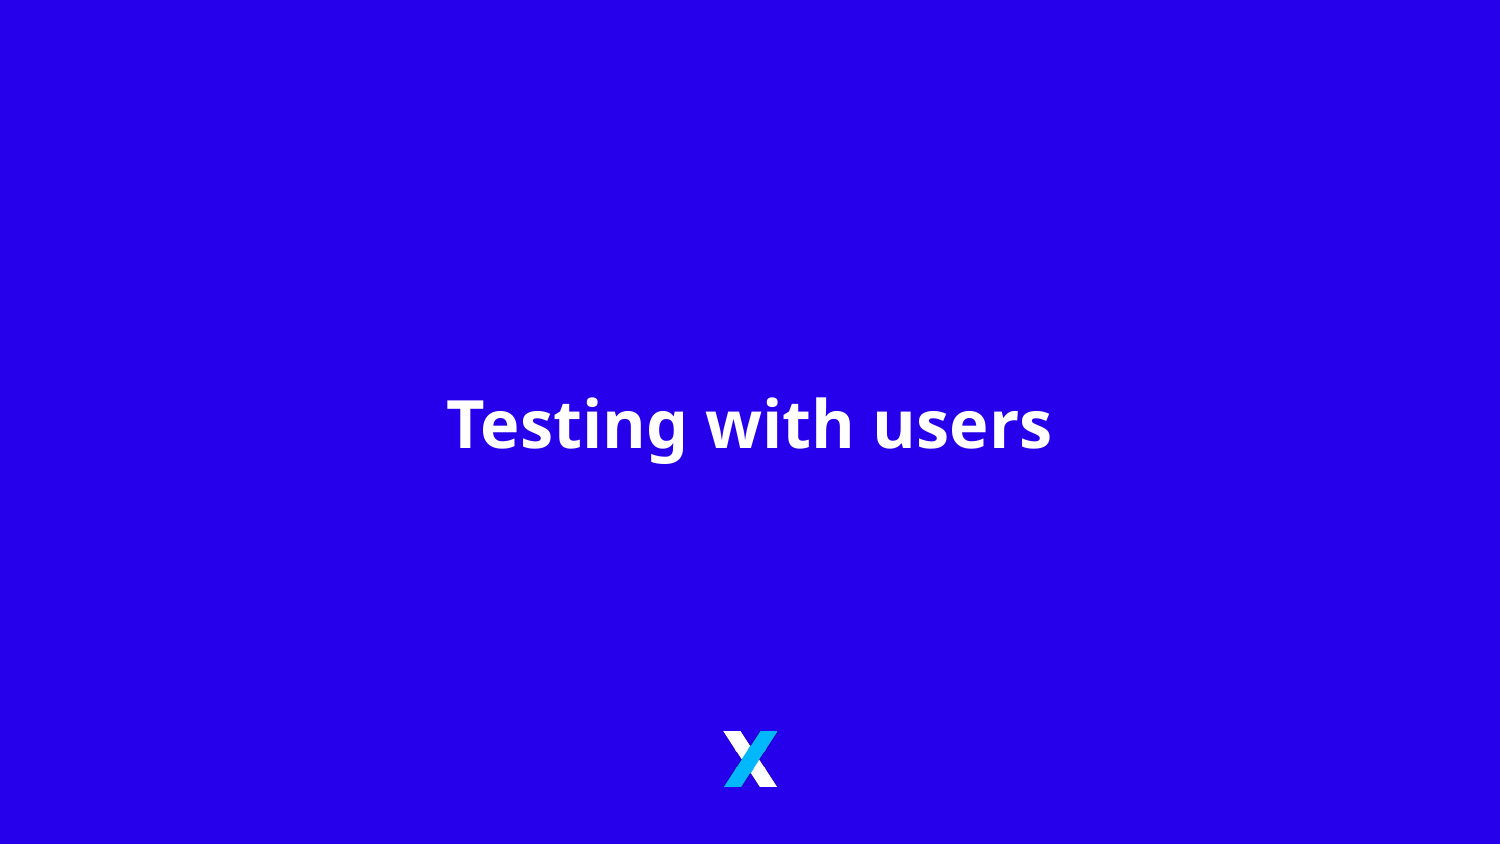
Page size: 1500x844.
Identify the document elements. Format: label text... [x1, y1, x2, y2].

title Testing with users [138, 352, 1362, 491]
picture [722, 731, 759, 787]
picture [743, 733, 778, 787]
